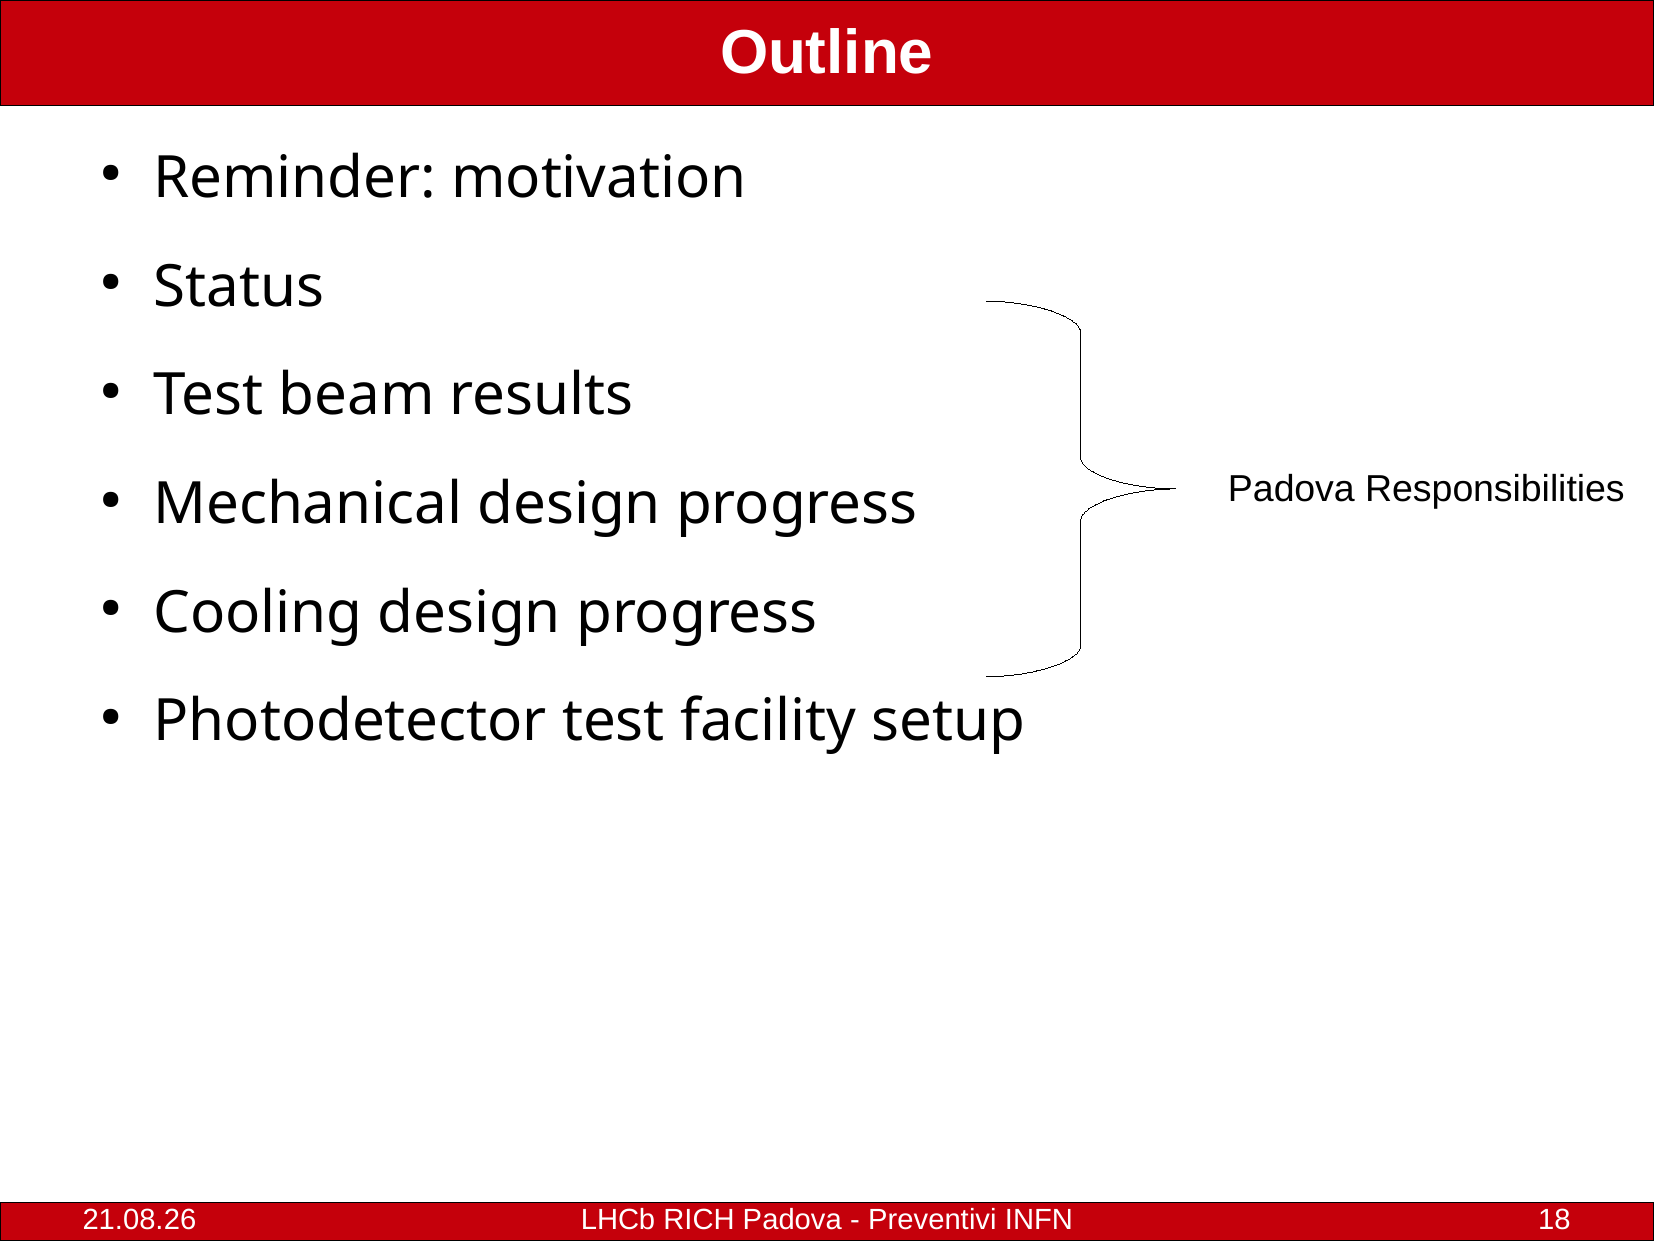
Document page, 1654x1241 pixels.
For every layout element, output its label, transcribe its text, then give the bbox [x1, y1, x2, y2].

text_box Padova Responsibilities [986, 301, 1176, 677]
title Outline [0, 0, 1654, 106]
list Reminder: motivation Status Test beam results Mechanical design progress Cooling design progress Photodetector test facility setup [82, 135, 1571, 855]
